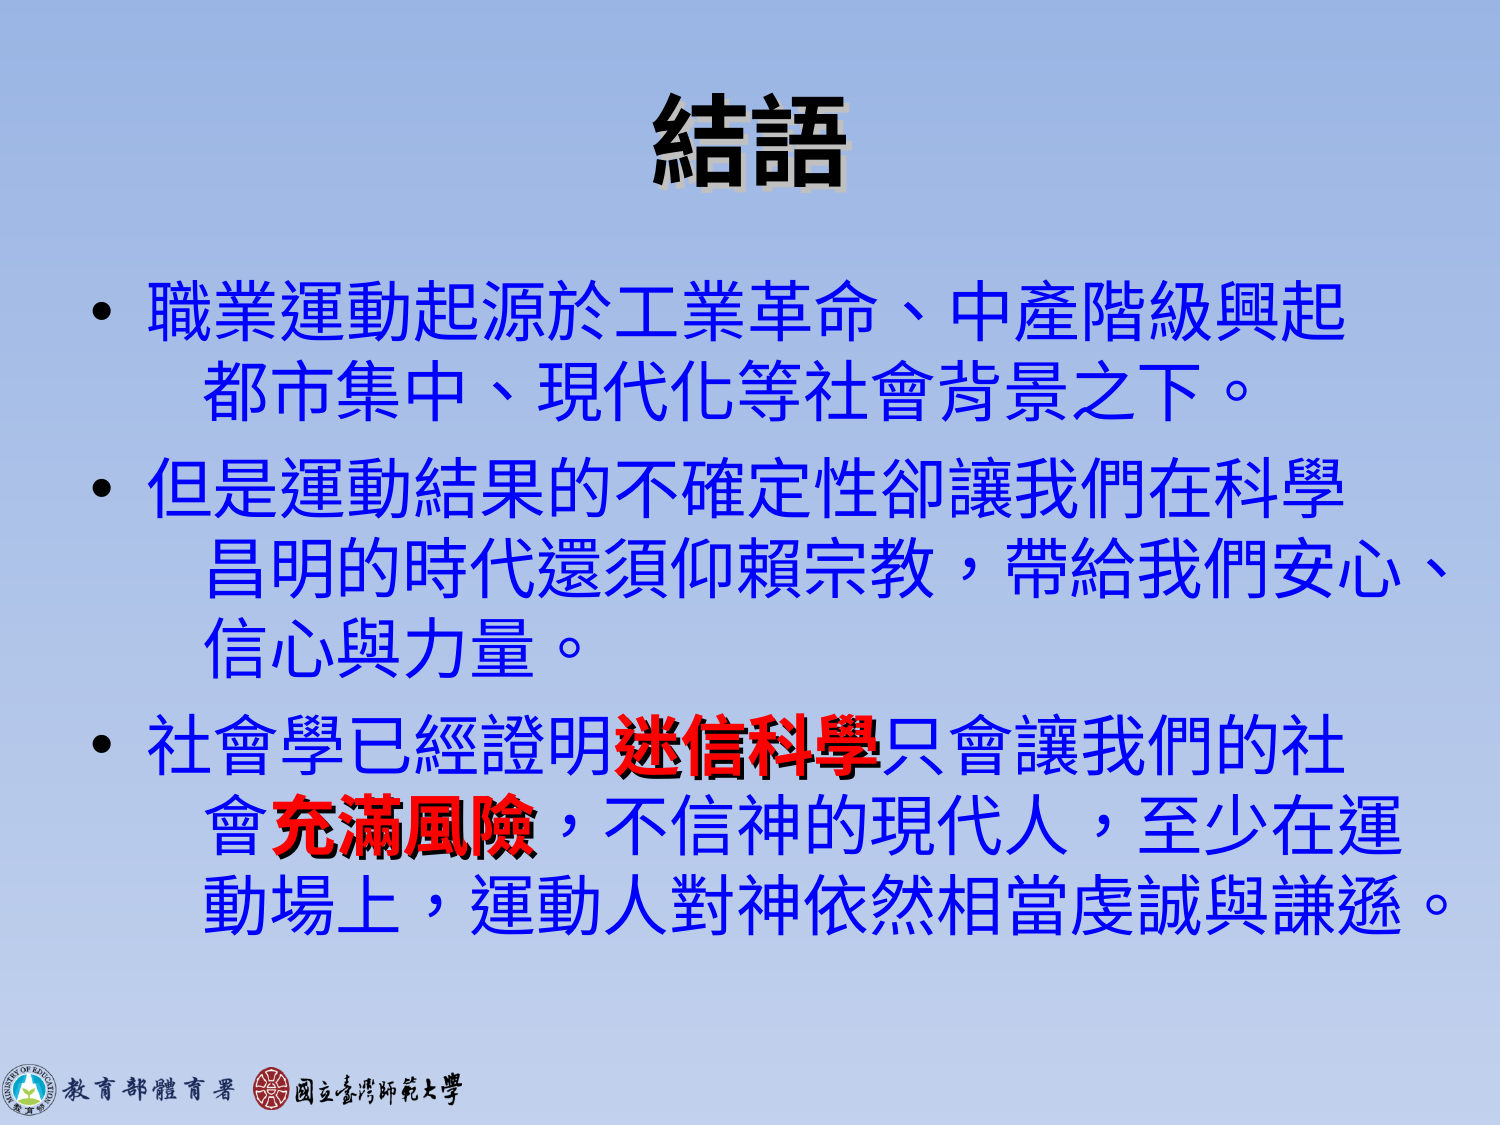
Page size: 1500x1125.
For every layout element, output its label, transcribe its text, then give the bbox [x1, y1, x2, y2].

list 職業運動起源於工業革命、中產階級興起都市集中、現代化等社會背景之下。 但是運動結果的不確定性卻讓我們在科學昌明的時代還須仰賴宗教，帶給我們安心、信心與力量。 社會學已經證明迷信科學只會讓我們的社會充滿風險，不信神的現代人，至少在運動場上，運動人對神依然相當虔誠與謙遜。 [75, 262, 1426, 1005]
title 結語 [75, 45, 1426, 233]
